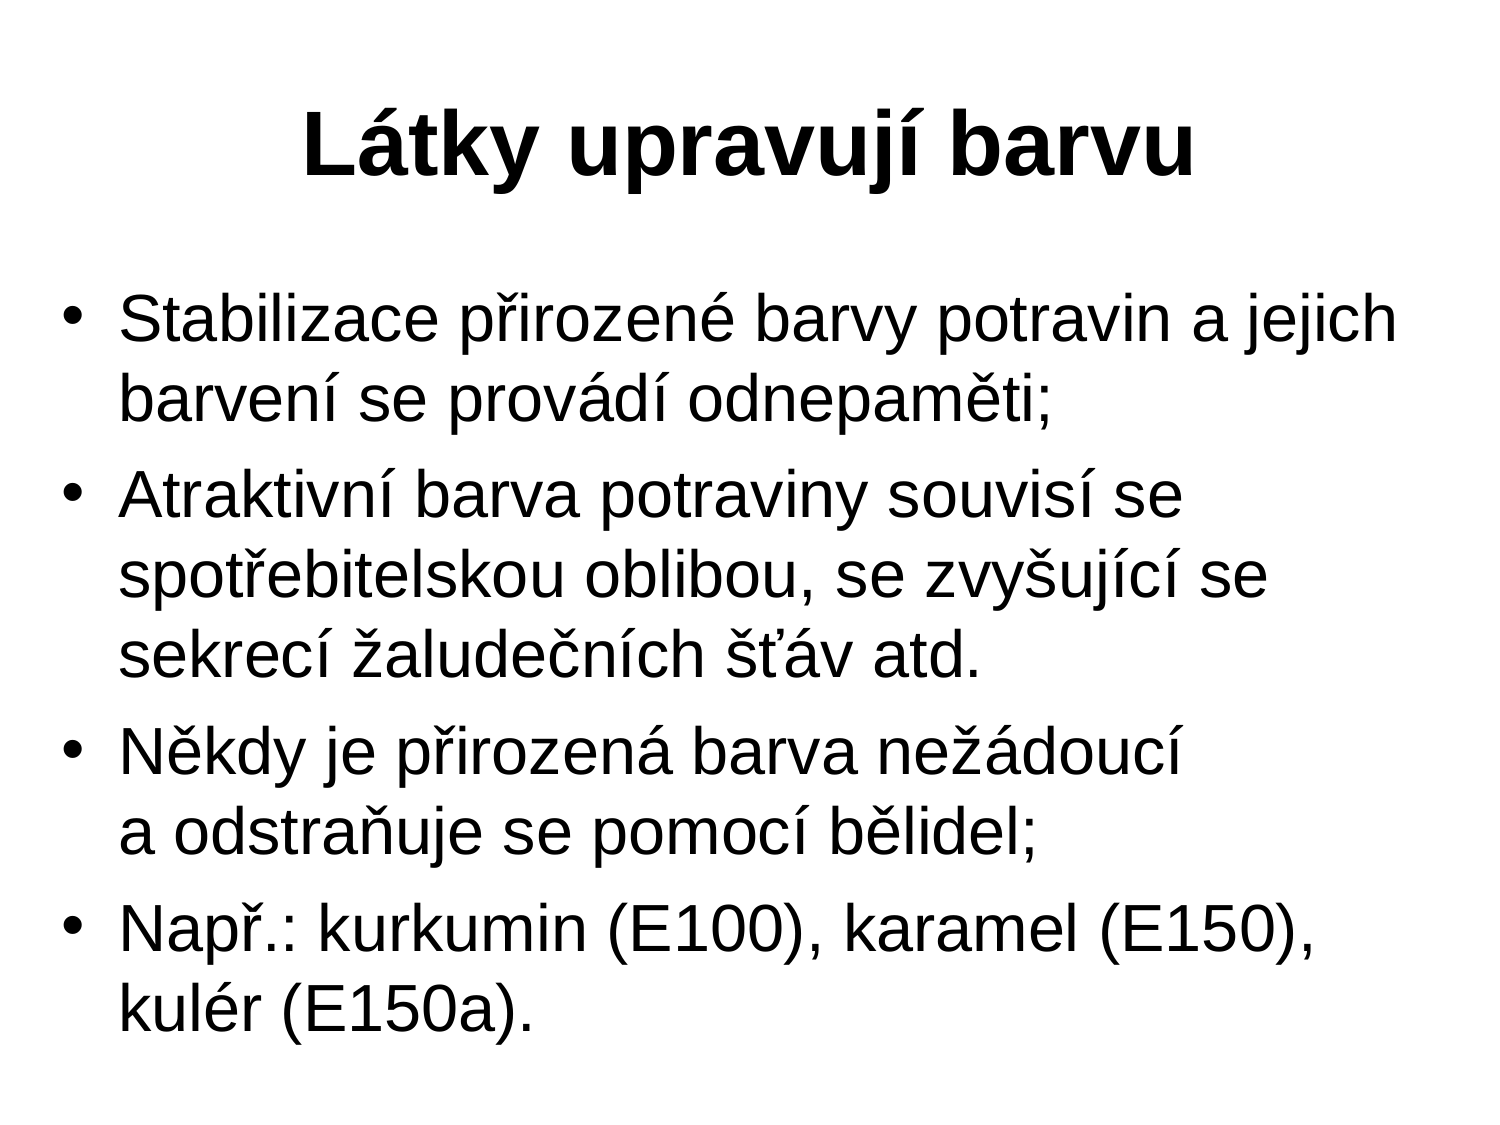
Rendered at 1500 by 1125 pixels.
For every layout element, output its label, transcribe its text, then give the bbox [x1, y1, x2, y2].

list Stabilizace přirozené barvy potravin a jejich barvení se provádí odnepaměti; Atraktivní barva potraviny souvisí se spotřebitelskou oblibou, se zvyšující se sekrecí žaludečních šťáv atd. Někdy je přirozená barva nežádoucí a odstraňuje se pomocí bělidel; Např.: kurkumin (E100), karamel (E150), kulér (E150a). [46, 267, 1459, 1052]
title Látky upravují barvu [75, 45, 1426, 233]
